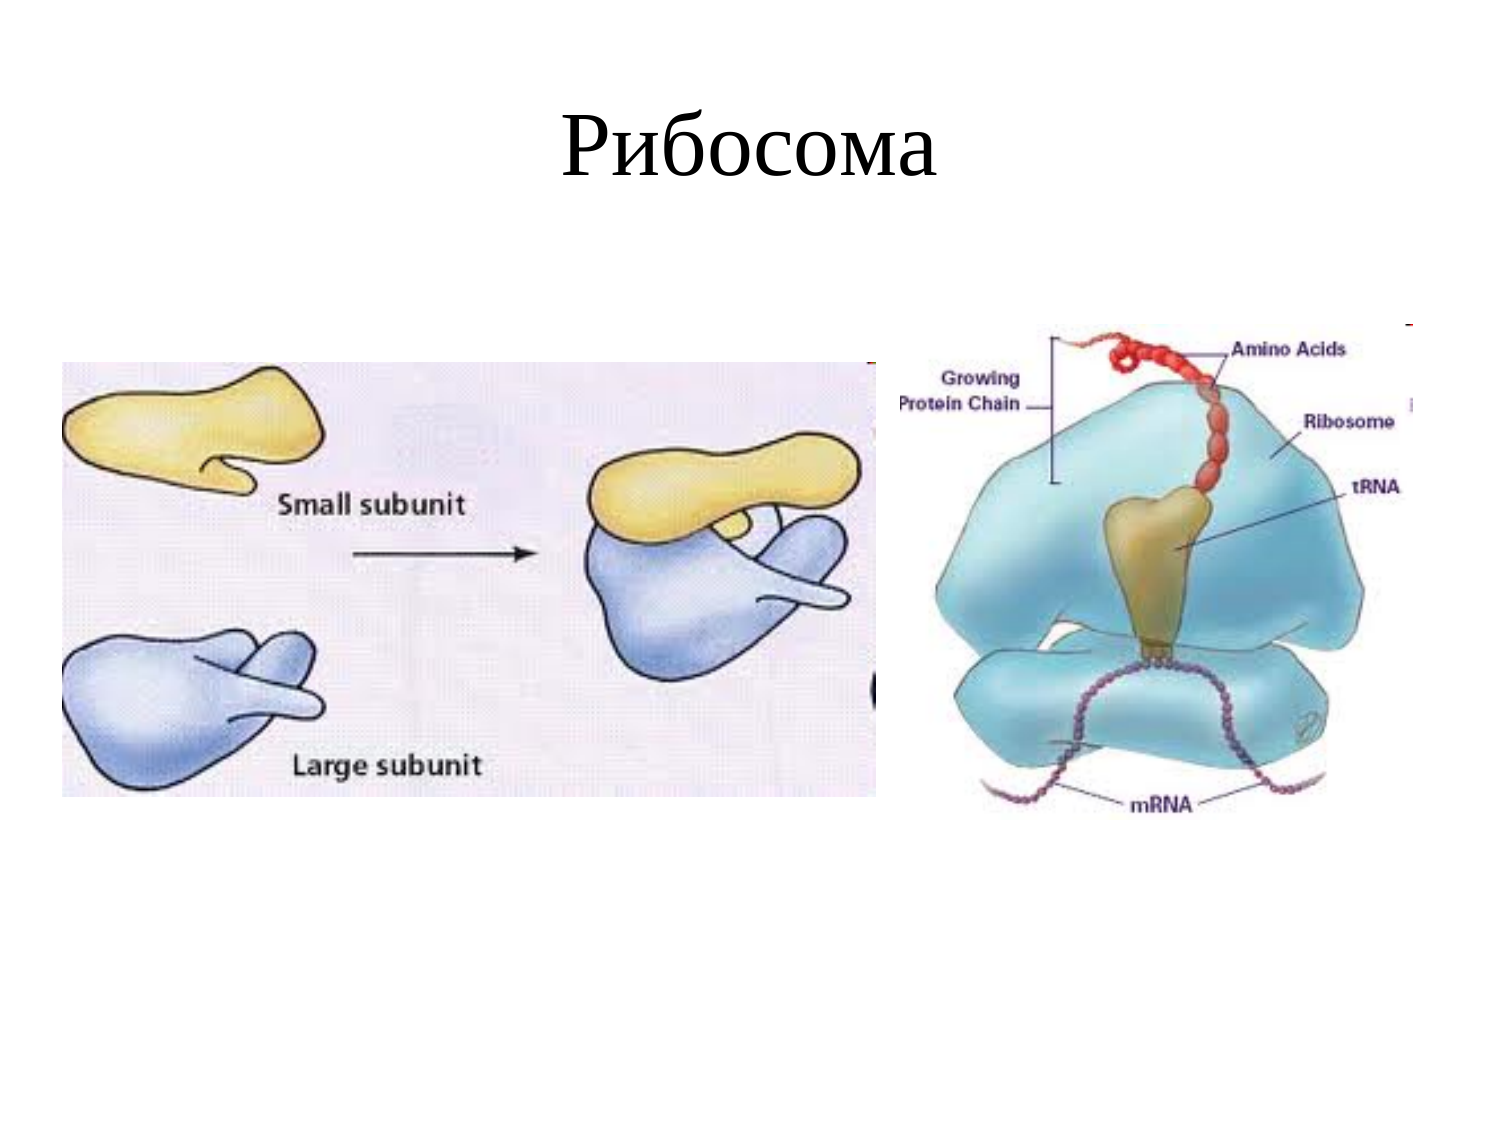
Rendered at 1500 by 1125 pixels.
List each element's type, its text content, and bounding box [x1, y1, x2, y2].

picture [62, 362, 876, 797]
title Рибосома [75, 45, 1426, 233]
picture [900, 324, 1413, 820]
